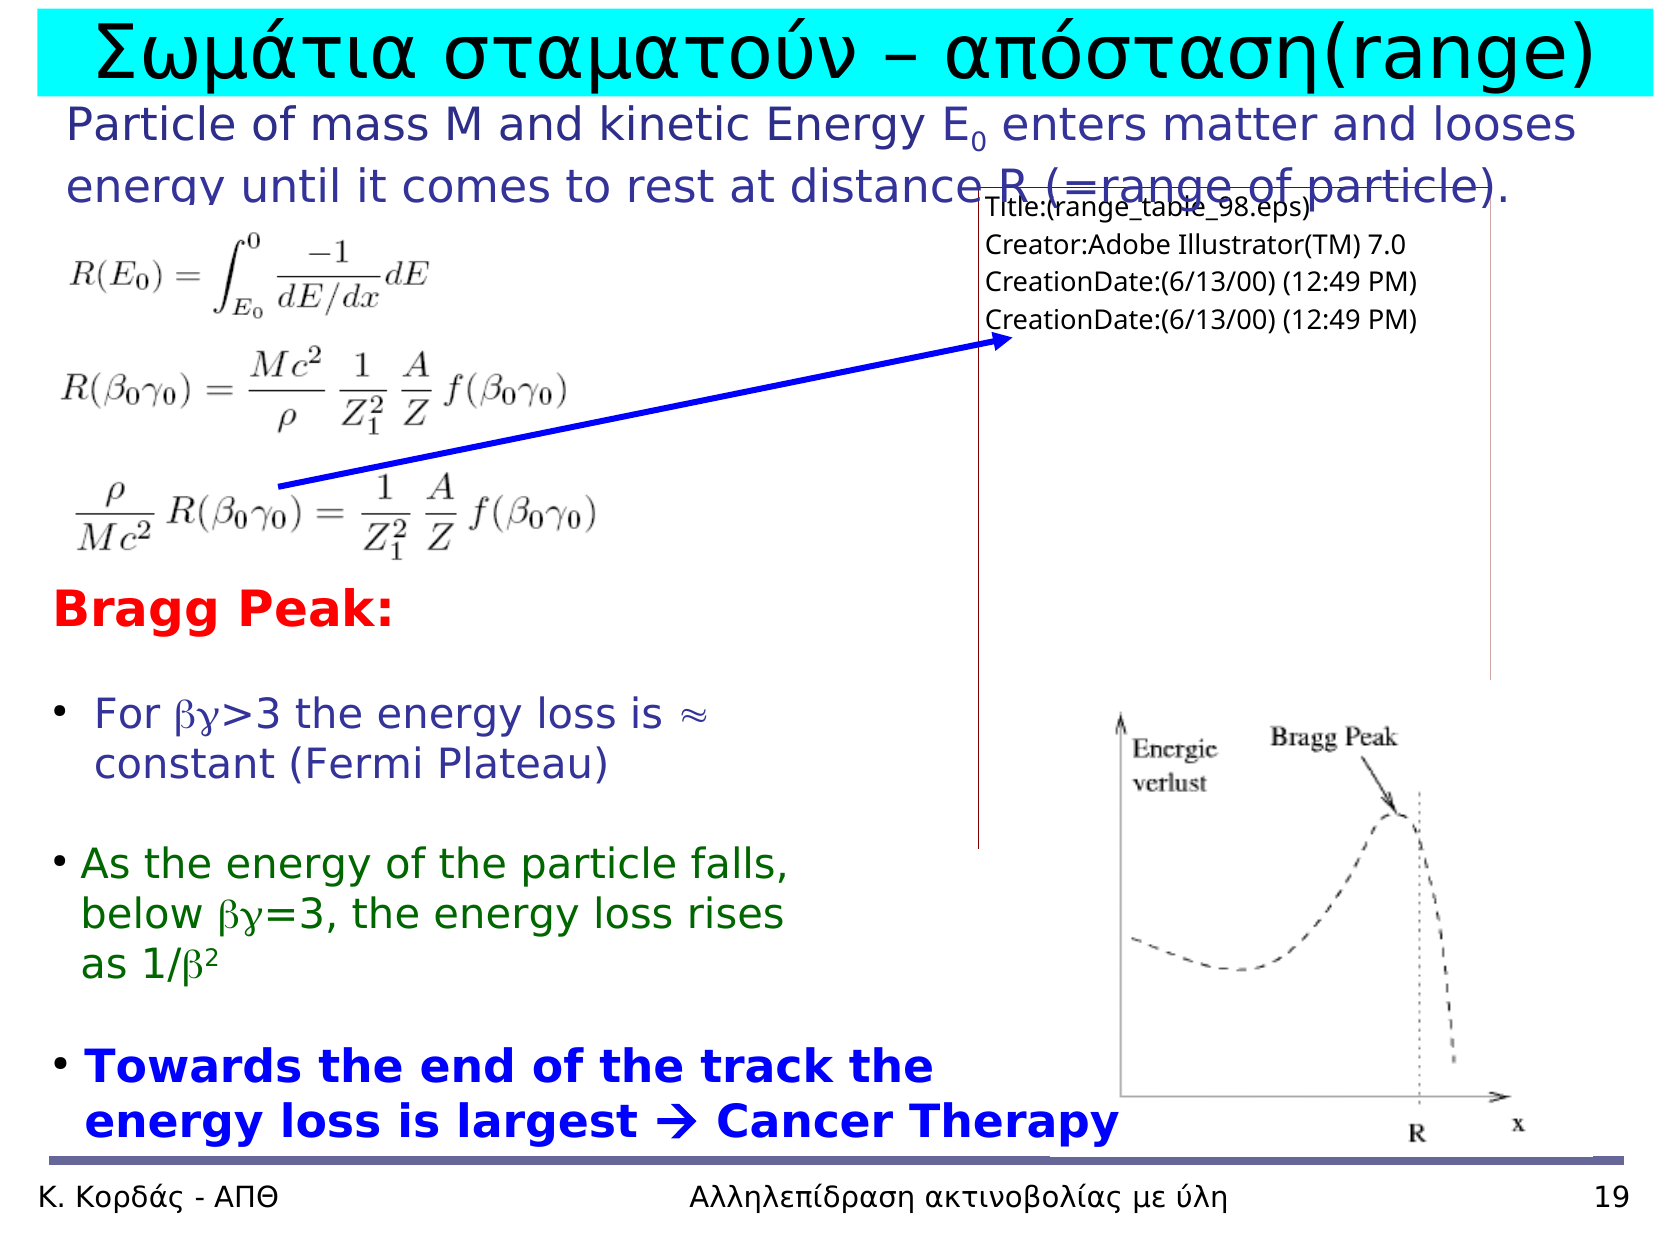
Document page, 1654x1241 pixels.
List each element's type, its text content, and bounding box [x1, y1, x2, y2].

text_box Particle of mass M and kinetic Energy E0 enters matter and looses energy until it comes to rest at distance R (=range of particle). [50, 97, 1651, 220]
picture [37, 205, 613, 584]
picture [975, 220, 1593, 1157]
text_box Bragg Peak: For >3 the energy loss is  constant (Fermi Plateau) As the energy of the particle falls, below =3, the energy loss rises as 1/2 Towards the end of the track the energy loss is largest  Cancer Therapy [37, 569, 1163, 1155]
title Σωμάτια σταματούν – απόσταση(range) [37, 8, 1654, 97]
